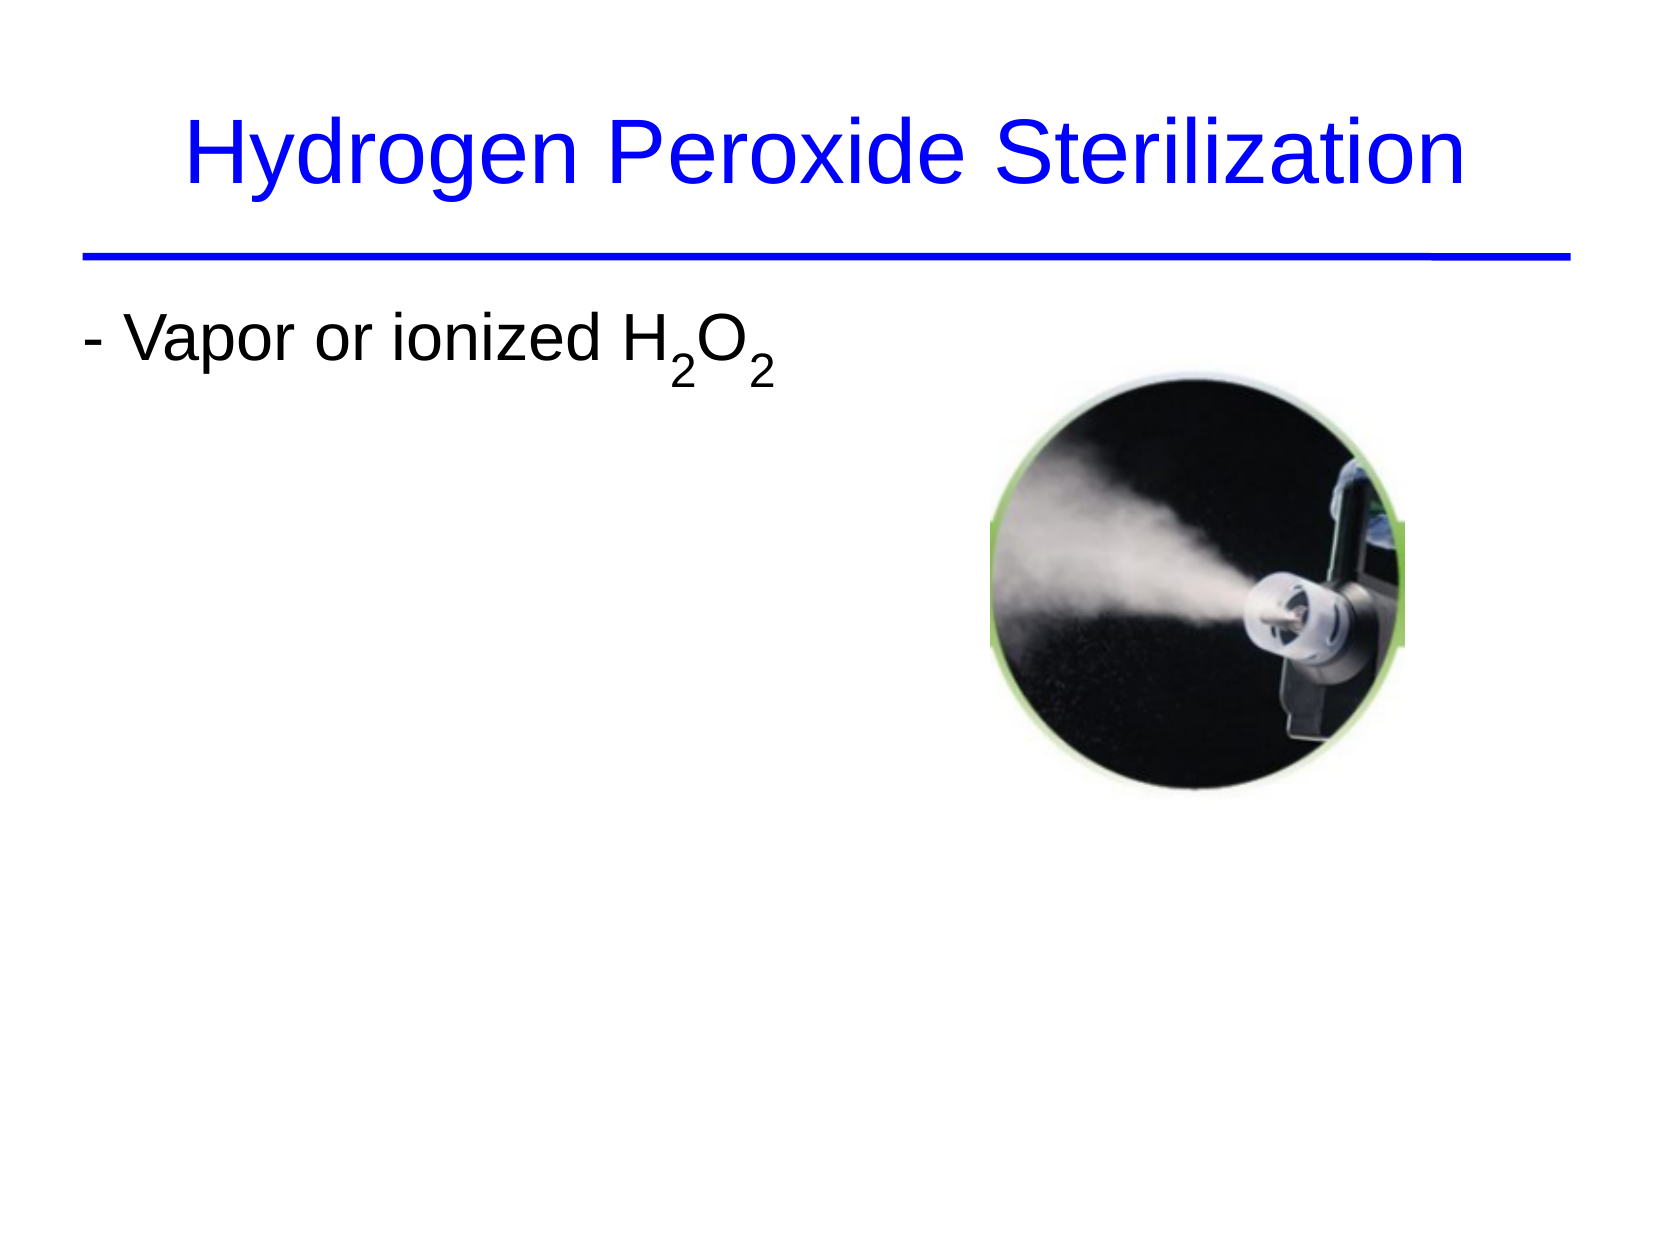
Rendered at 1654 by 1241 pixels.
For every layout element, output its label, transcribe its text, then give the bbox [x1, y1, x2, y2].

title Hydrogen Peroxide Sterilization [82, 49, 1571, 256]
list - Vapor or ionized H2O2 [82, 290, 1571, 1009]
picture [990, 359, 1405, 804]
